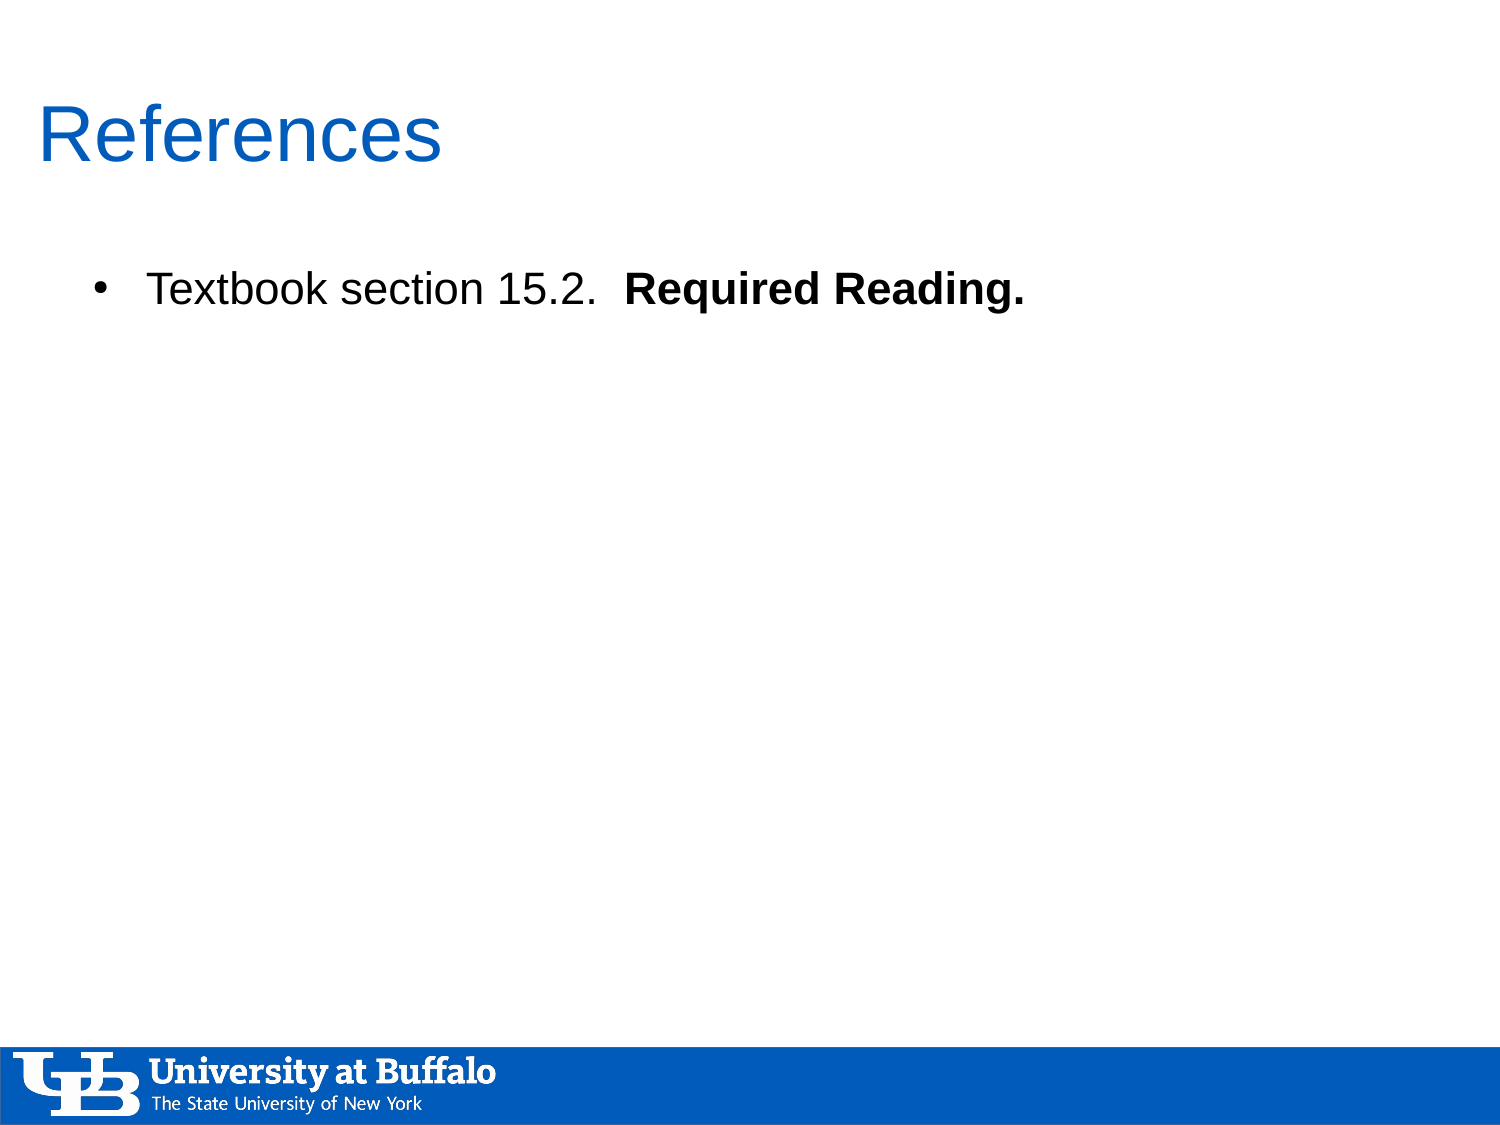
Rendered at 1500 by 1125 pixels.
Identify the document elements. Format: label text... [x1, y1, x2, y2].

title References [37, 89, 1388, 179]
list Textbook section 15.2. Required Reading. [75, 263, 1425, 916]
picture [13, 1052, 496, 1116]
